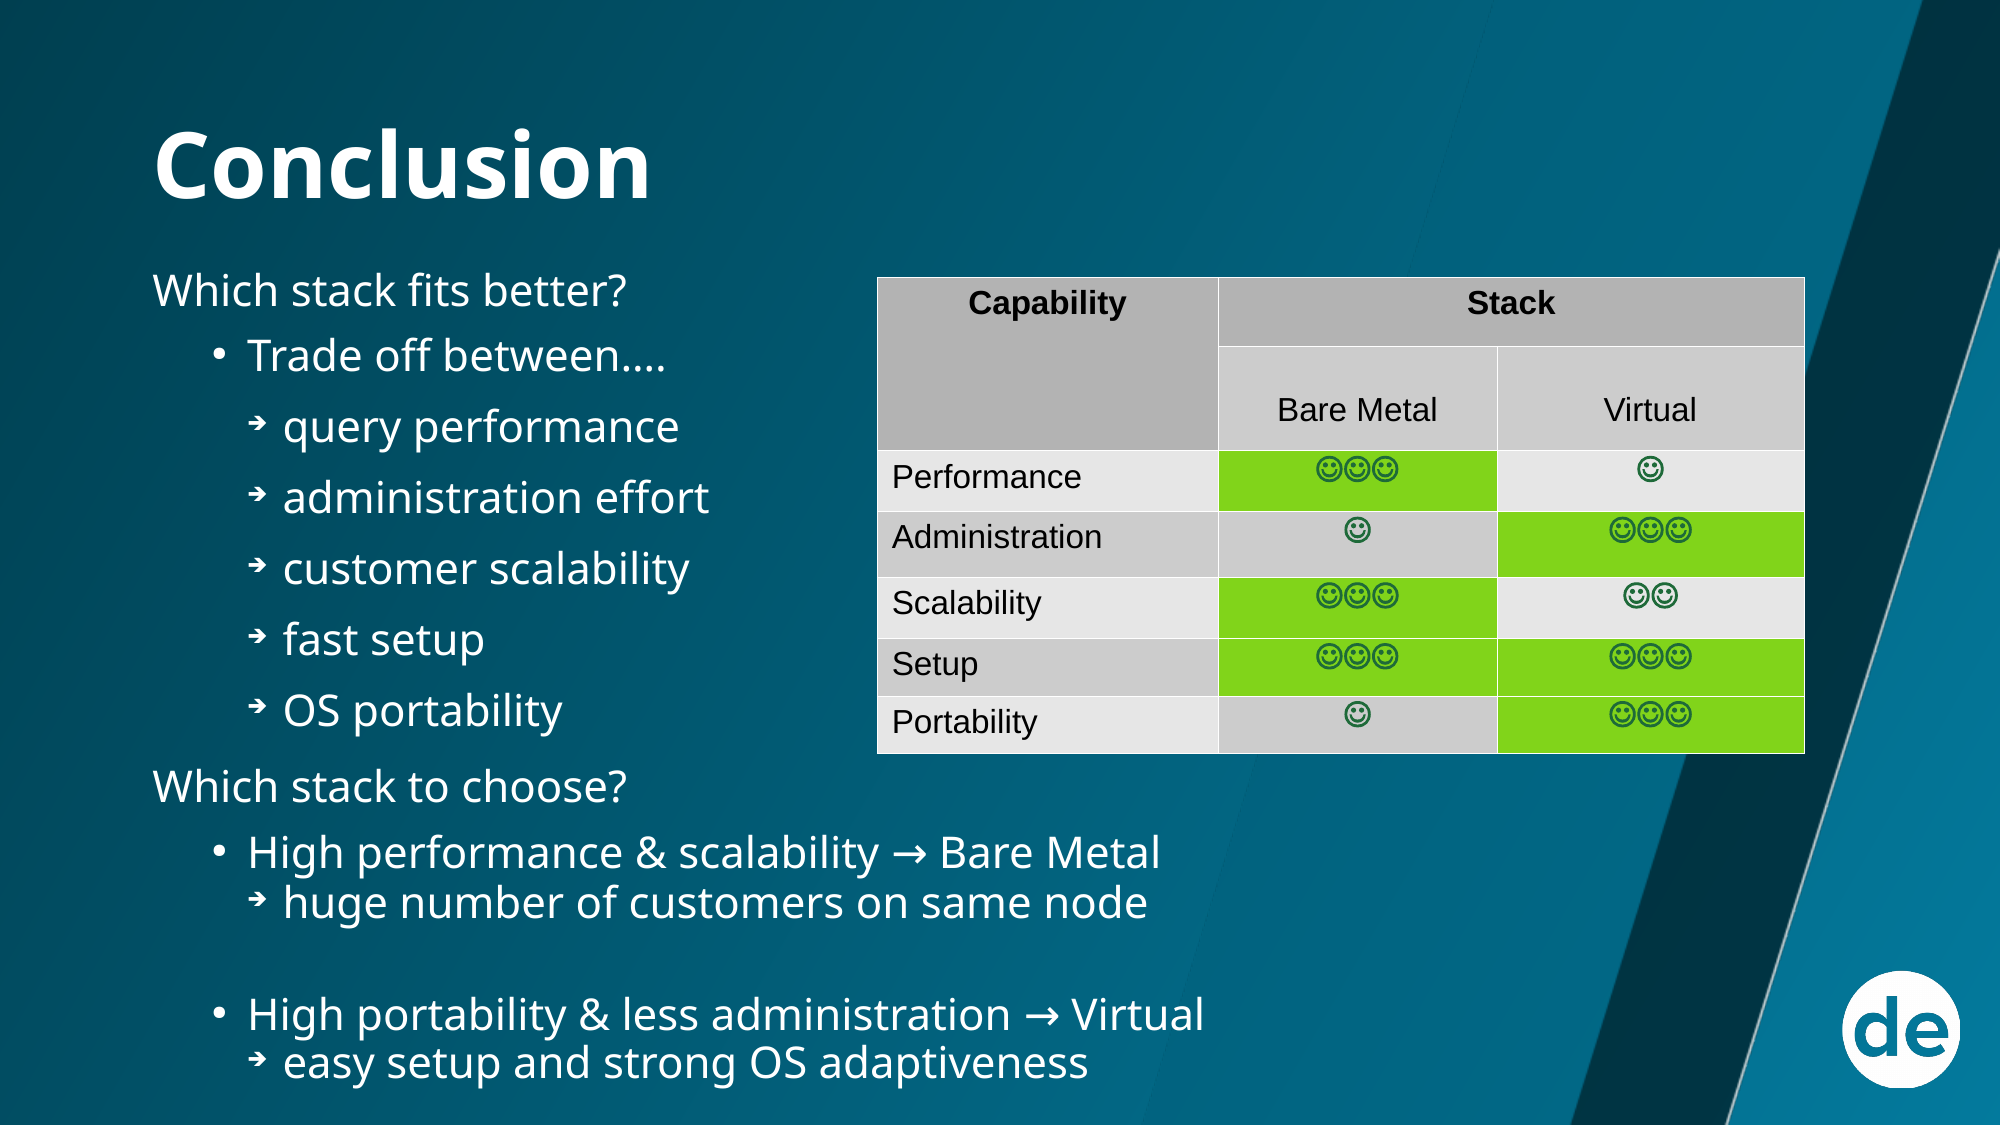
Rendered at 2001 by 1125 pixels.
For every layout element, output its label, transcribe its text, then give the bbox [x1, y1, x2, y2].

table_cell Setup [878, 639, 1218, 696]
table_cell ☺☺☺ [1498, 512, 1804, 577]
table_cell ☺☺ [1498, 578, 1804, 638]
table_cell ☺☺☺ [1219, 578, 1497, 638]
list Which stack fits better? Trade off between…. query performance administration effort customer scalability fast setup OS portability Which stack to choose? High performance & scalability → Bare Metal huge number of customers on same node High portability & less administration → Virtual easy setup and strong OS adaptiveness [137, 261, 1863, 1125]
table_cell ☺☺☺ [1498, 639, 1804, 696]
chart [947, 535, 1066, 595]
table_cell Portability [878, 697, 1218, 753]
table_cell ☺ [1219, 512, 1497, 577]
picture [1863, 248, 2000, 690]
table_cell Bare Metal [1219, 347, 1497, 450]
table_cell ☺ [1498, 451, 1804, 511]
title Conclusion [137, 59, 1569, 261]
table_header Capability [878, 278, 1218, 450]
table_cell Virtual [1498, 347, 1804, 450]
table_header Stack [1219, 278, 1804, 346]
table_cell Performance [878, 451, 1218, 511]
table_cell ☺ [1219, 697, 1497, 753]
table_cell ☺☺☺ [1219, 639, 1497, 696]
table_cell ☺☺☺ [1498, 697, 1804, 753]
table_cell Scalability [878, 578, 1218, 638]
table_cell Administration [878, 512, 1218, 577]
table_cell ☺☺☺ [1219, 451, 1497, 511]
